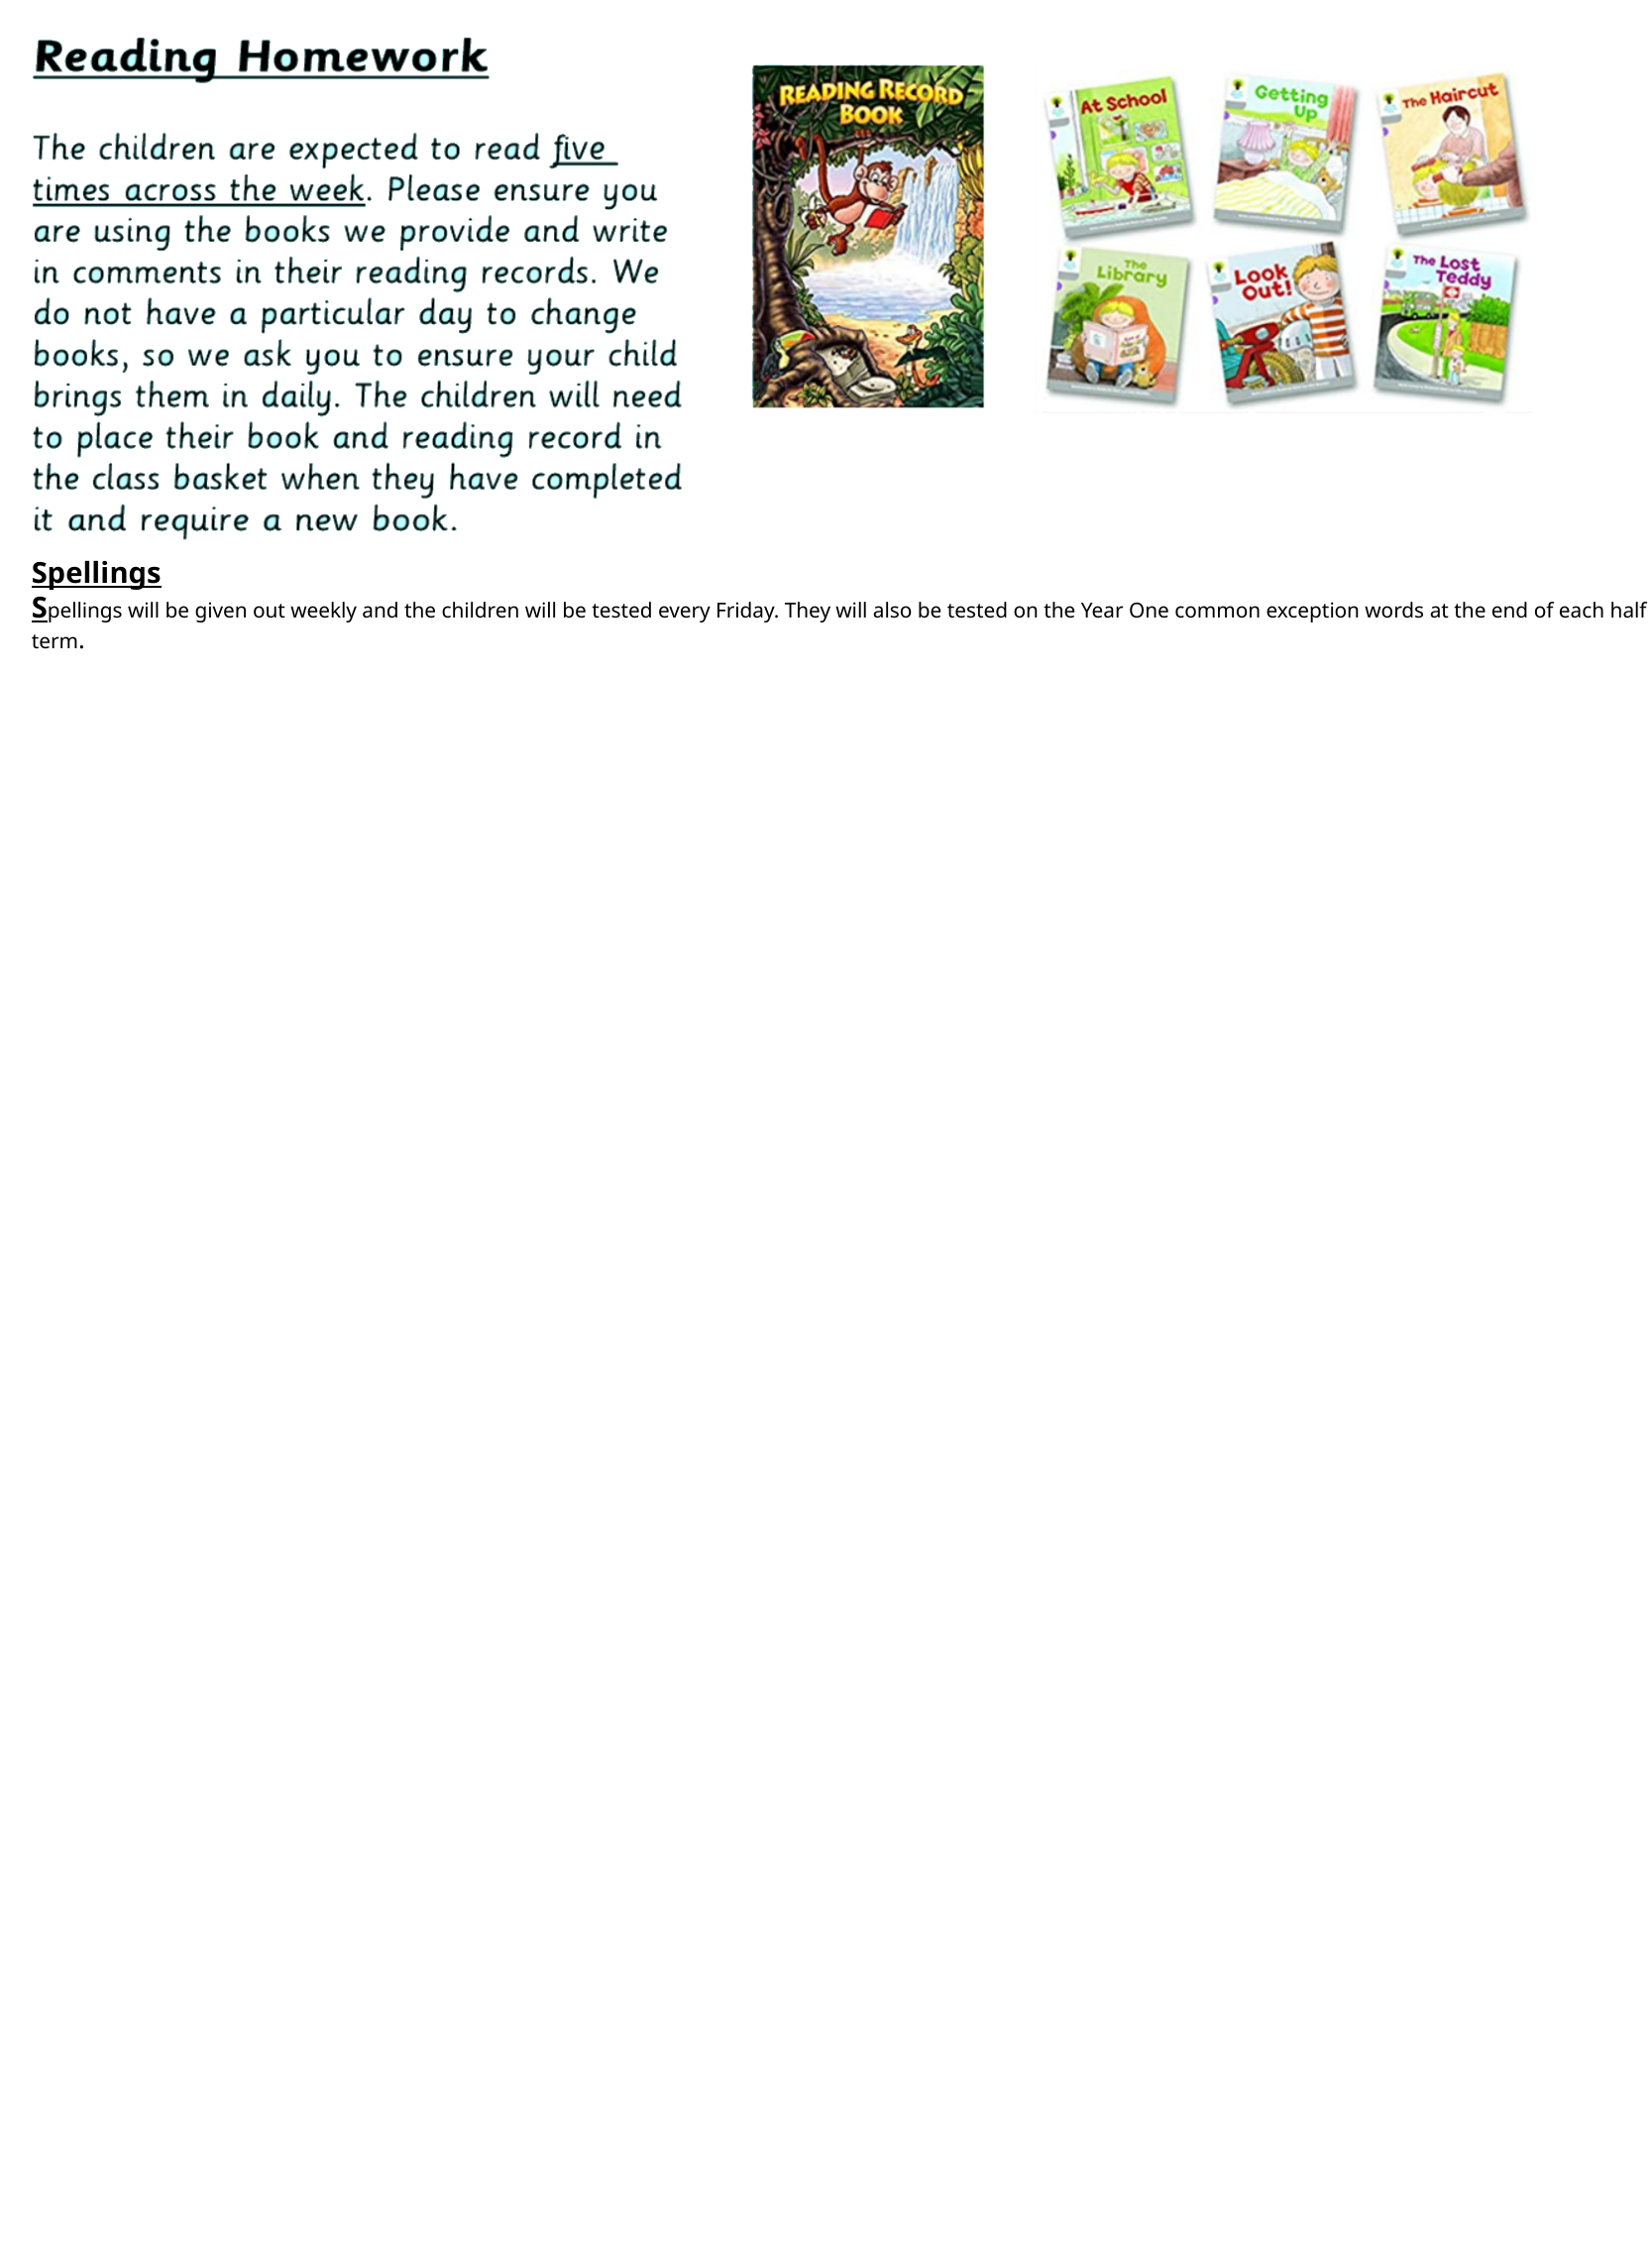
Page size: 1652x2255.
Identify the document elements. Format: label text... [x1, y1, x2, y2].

picture [0, 0, 1565, 573]
text_box Spellings Spellings will be given out weekly and the children will be tested every Friday. They will also be tested on the Year One common exception words at the end of each half term. [16, 547, 1652, 632]
